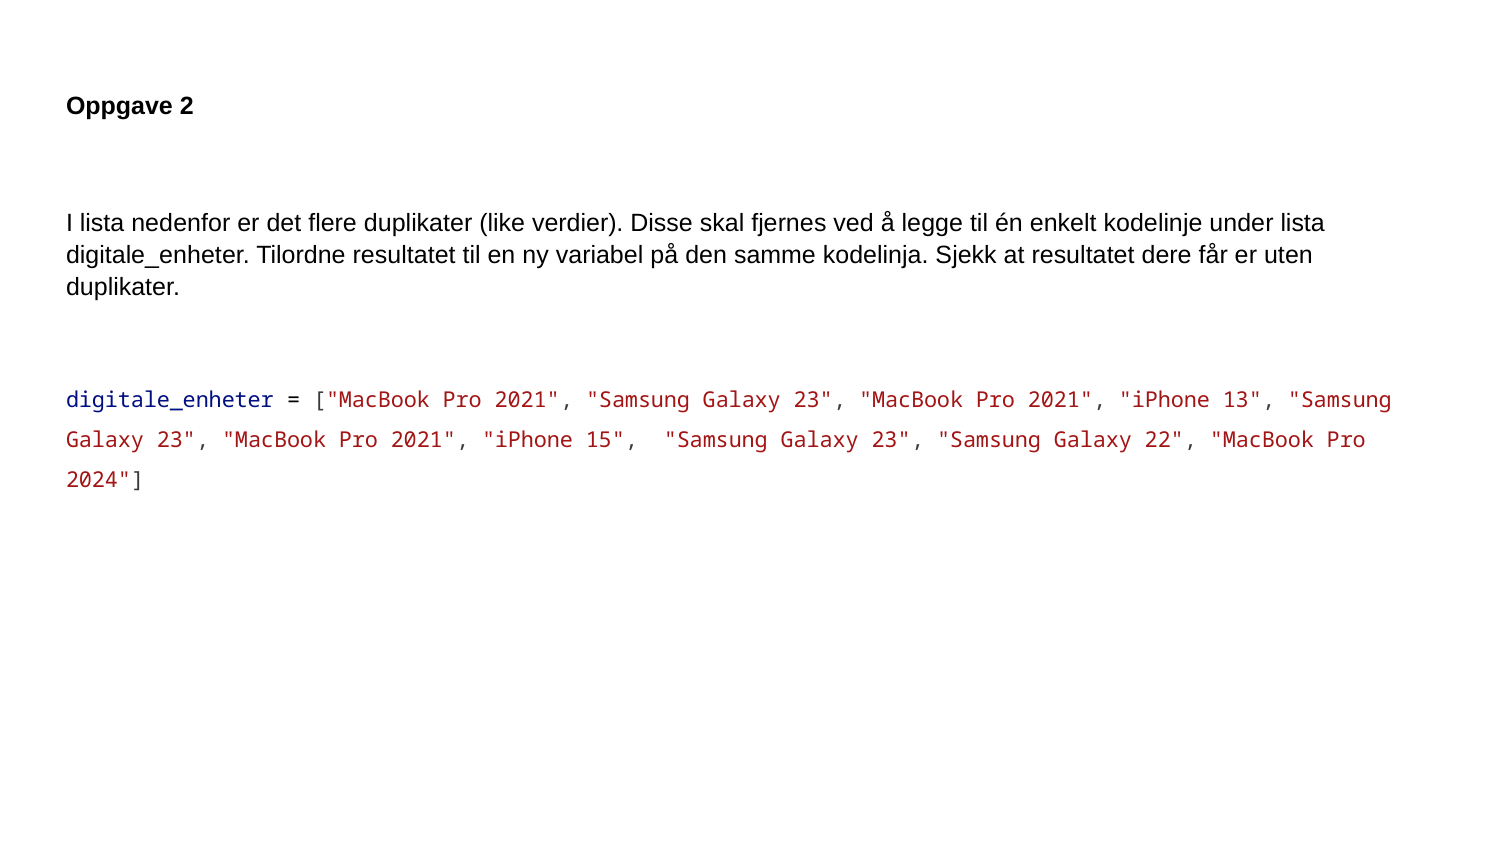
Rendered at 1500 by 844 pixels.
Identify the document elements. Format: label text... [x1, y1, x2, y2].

list I lista nedenfor er det flere duplikater (like verdier). Disse skal fjernes ved å legge til én enkelt kodelinje under lista digitale_enheter. Tilordne resultatet til en ny variabel på den samme kodelinja. Sjekk at resultatet dere får er uten duplikater. digitale_enheter = ["MacBook Pro 2021", "Samsung Galaxy 23", "MacBook Pro 2021", "iPhone 13", "Samsung Galaxy 23", "MacBook Pro 2021", "iPhone 15", "Samsung Galaxy 23", "Samsung Galaxy 22", "MacBook Pro 2024"] [51, 189, 1449, 750]
title Oppgave 2 [51, 72, 1449, 167]
